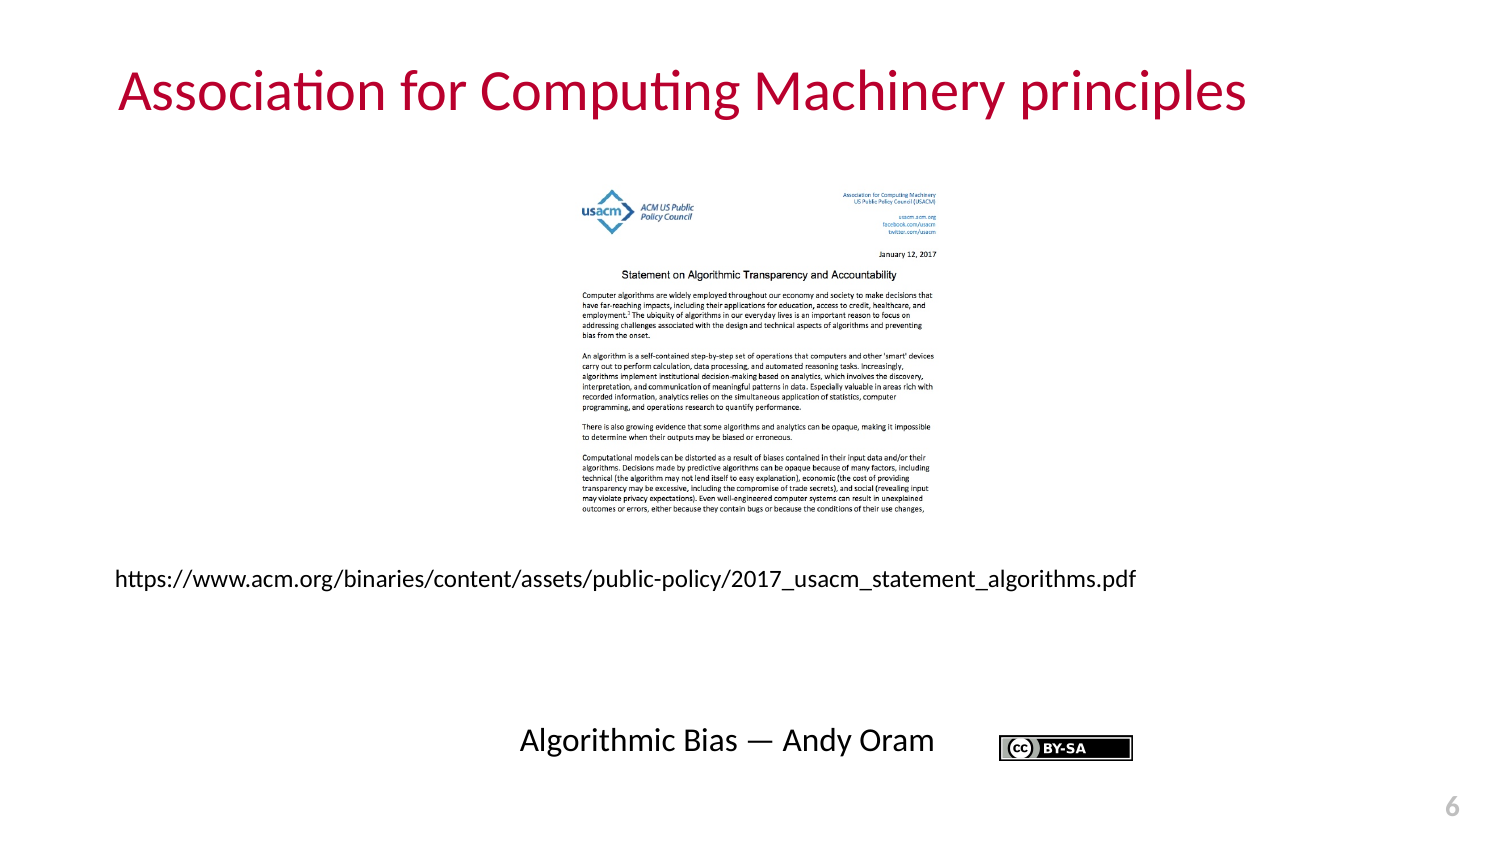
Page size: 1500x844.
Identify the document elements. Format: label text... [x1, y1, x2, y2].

list https://www.acm.org/binaries/content/assets/public-policy/2017_usacm_statement_algorithms.pdf [100, 558, 1394, 637]
picture [566, 175, 969, 514]
picture [999, 735, 1133, 761]
slide_number <number> [1125, 782, 1475, 828]
list Algorithmic Bias — Andy Oram [207, 715, 1248, 794]
title Association for Computing Machinery principles [103, 45, 1397, 208]
